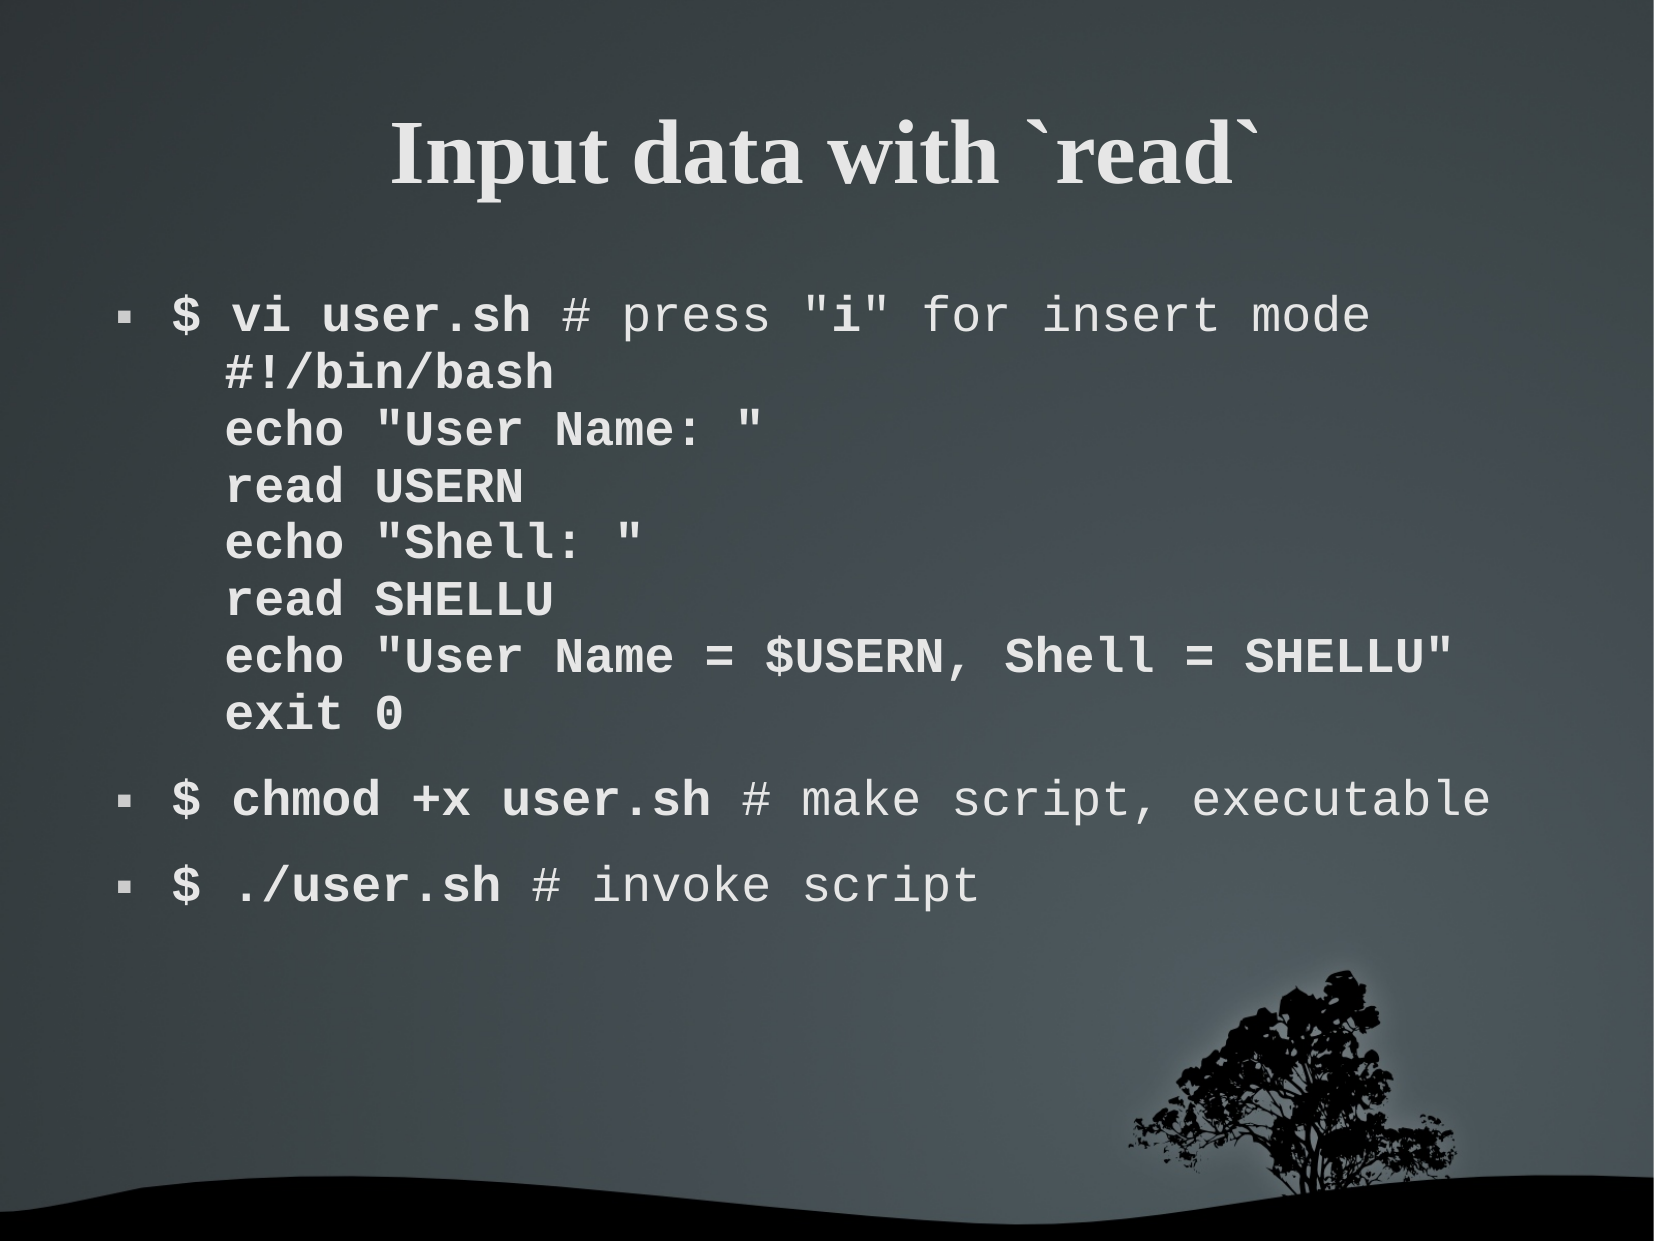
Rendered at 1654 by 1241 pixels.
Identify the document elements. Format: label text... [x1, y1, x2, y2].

list $ vi user.sh # press "i" for insert mode #!/bin/bash echo "User Name: " read USERN echo "Shell: " read SHELLU echo "User Name = $USERN, Shell = SHELLU" exit 0 $ chmod +x user.sh # make script, executable $ ./user.sh # invoke script [82, 290, 1571, 1109]
picture [0, 0, 1654, 1241]
title Input data with `read` [82, 49, 1571, 257]
